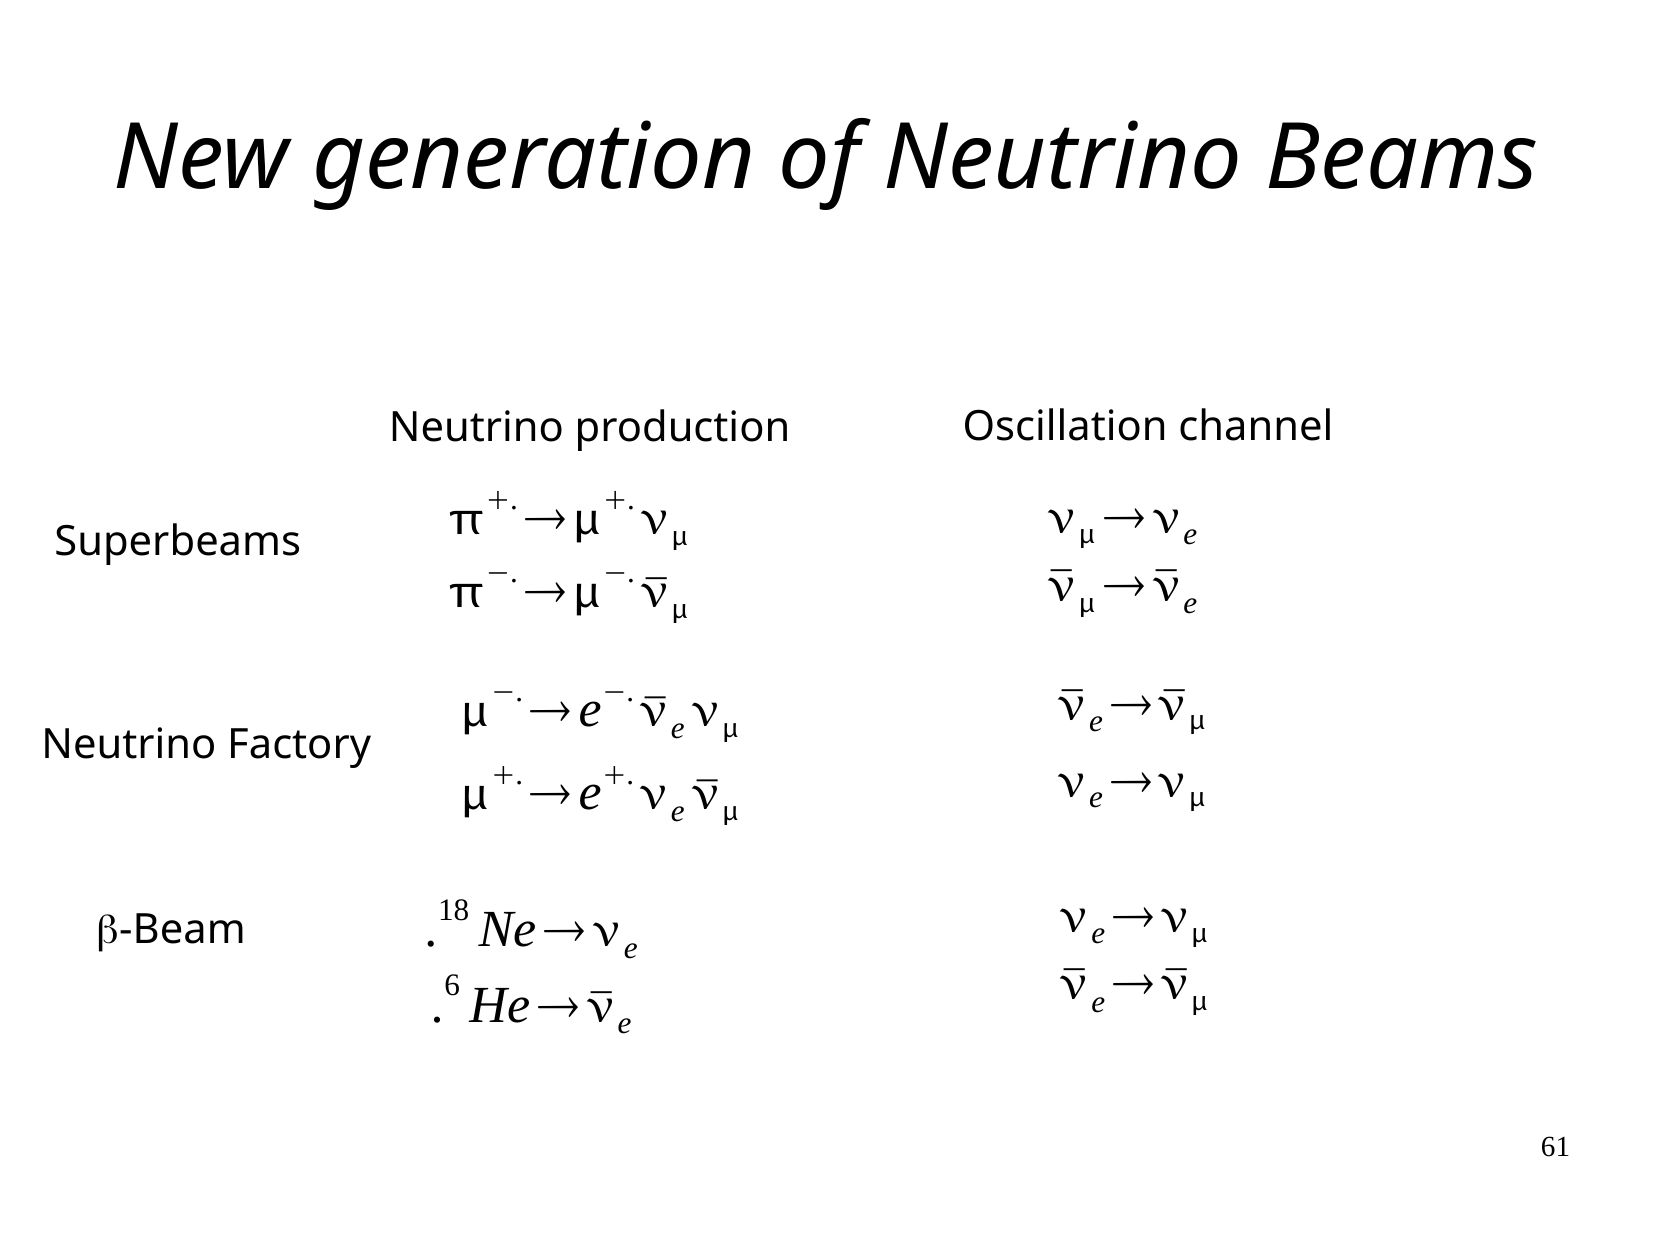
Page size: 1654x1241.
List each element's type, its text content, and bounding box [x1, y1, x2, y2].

text_box Superbeams [39, 503, 307, 569]
chart [455, 756, 747, 829]
text_box b-Beam [81, 891, 258, 962]
chart [419, 892, 644, 1041]
chart [1041, 486, 1203, 620]
chart [455, 673, 747, 746]
text_box Neutrino Factory [26, 706, 402, 772]
chart [1051, 750, 1215, 816]
text_box Neutrino production [374, 389, 823, 454]
chart [1051, 673, 1215, 739]
chart [443, 481, 697, 625]
title New generation of Neutrino Beams [82, 56, 1571, 250]
chart [1053, 885, 1217, 1019]
text_box Oscillation channel [947, 388, 1474, 454]
